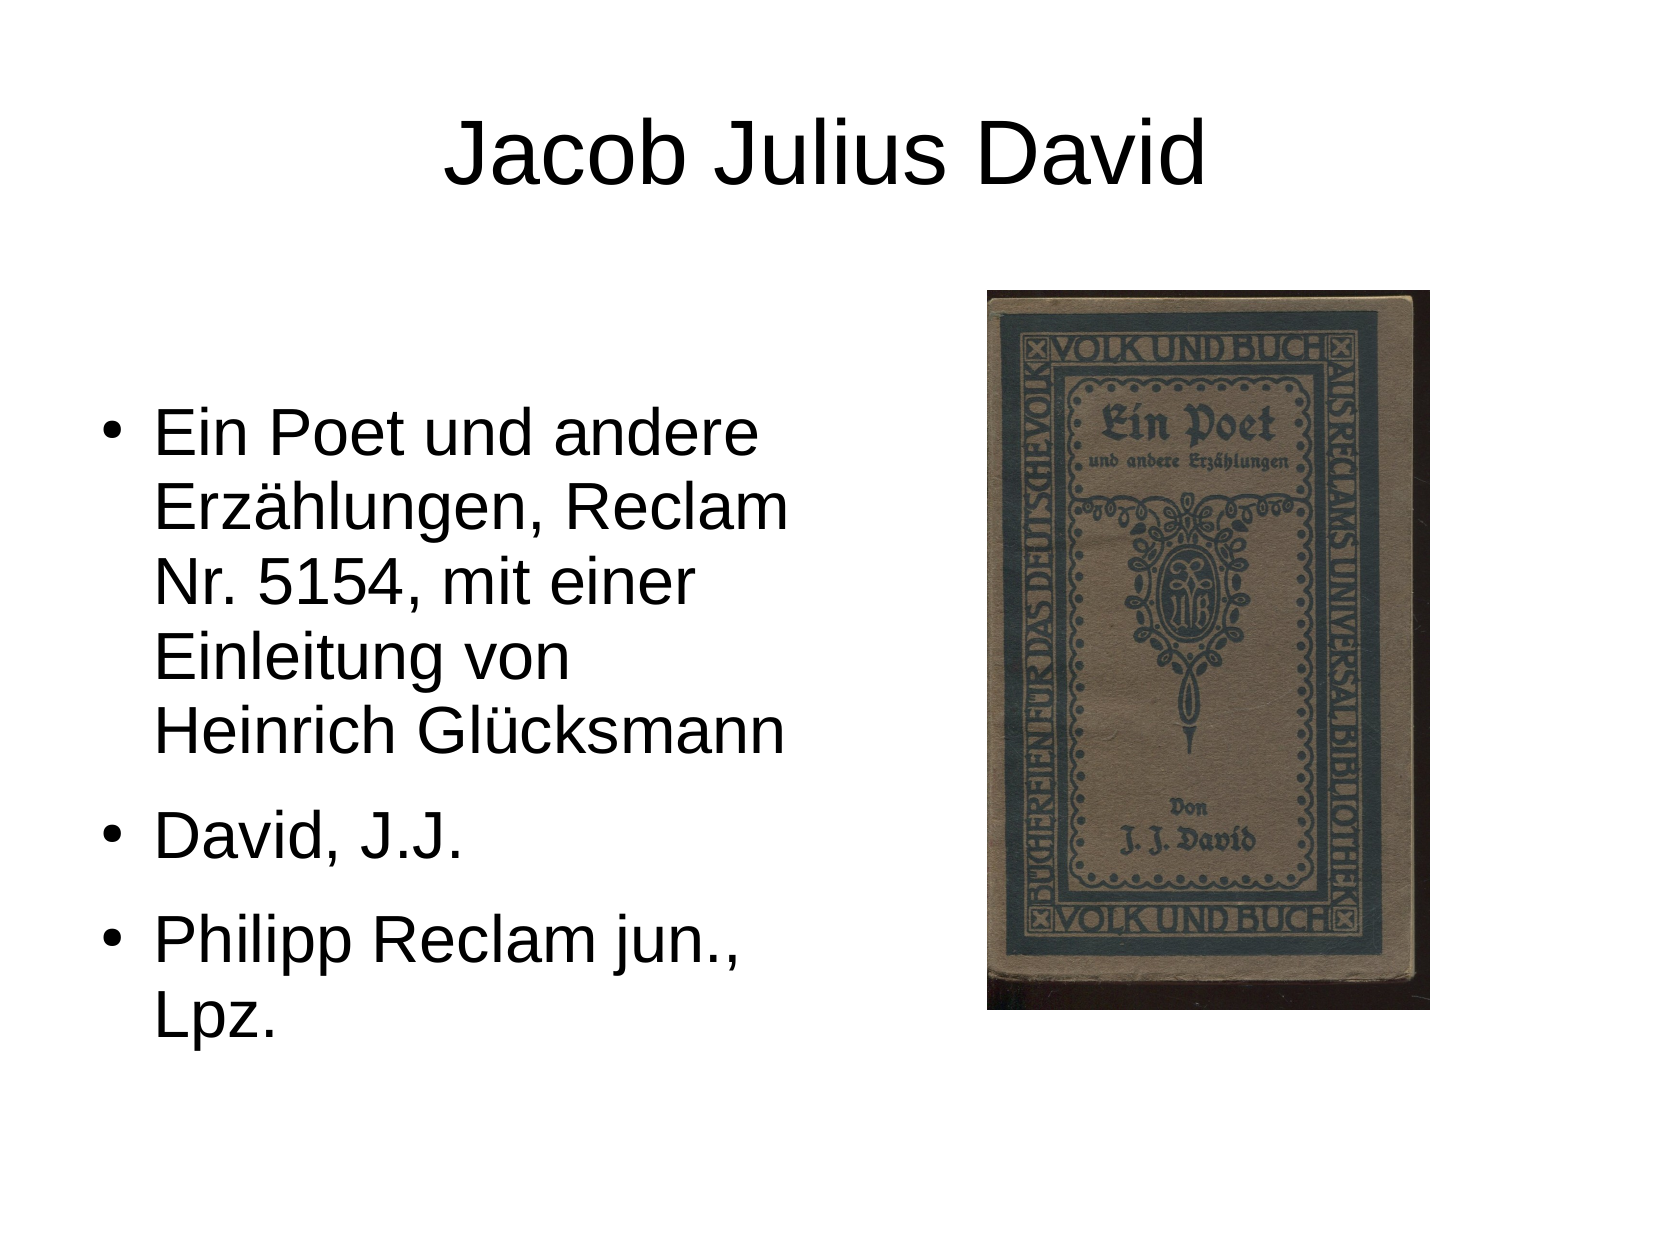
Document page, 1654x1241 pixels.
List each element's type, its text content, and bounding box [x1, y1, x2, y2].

picture [987, 290, 1430, 1010]
list Ein Poet und andere Erzählungen, Reclam Nr. 5154, mit einer Einleitung von Heinrich Glücksmann David, J.J. Philipp Reclam jun., Lpz. [82, 290, 809, 1010]
title Jacob Julius David [82, 49, 1571, 257]
